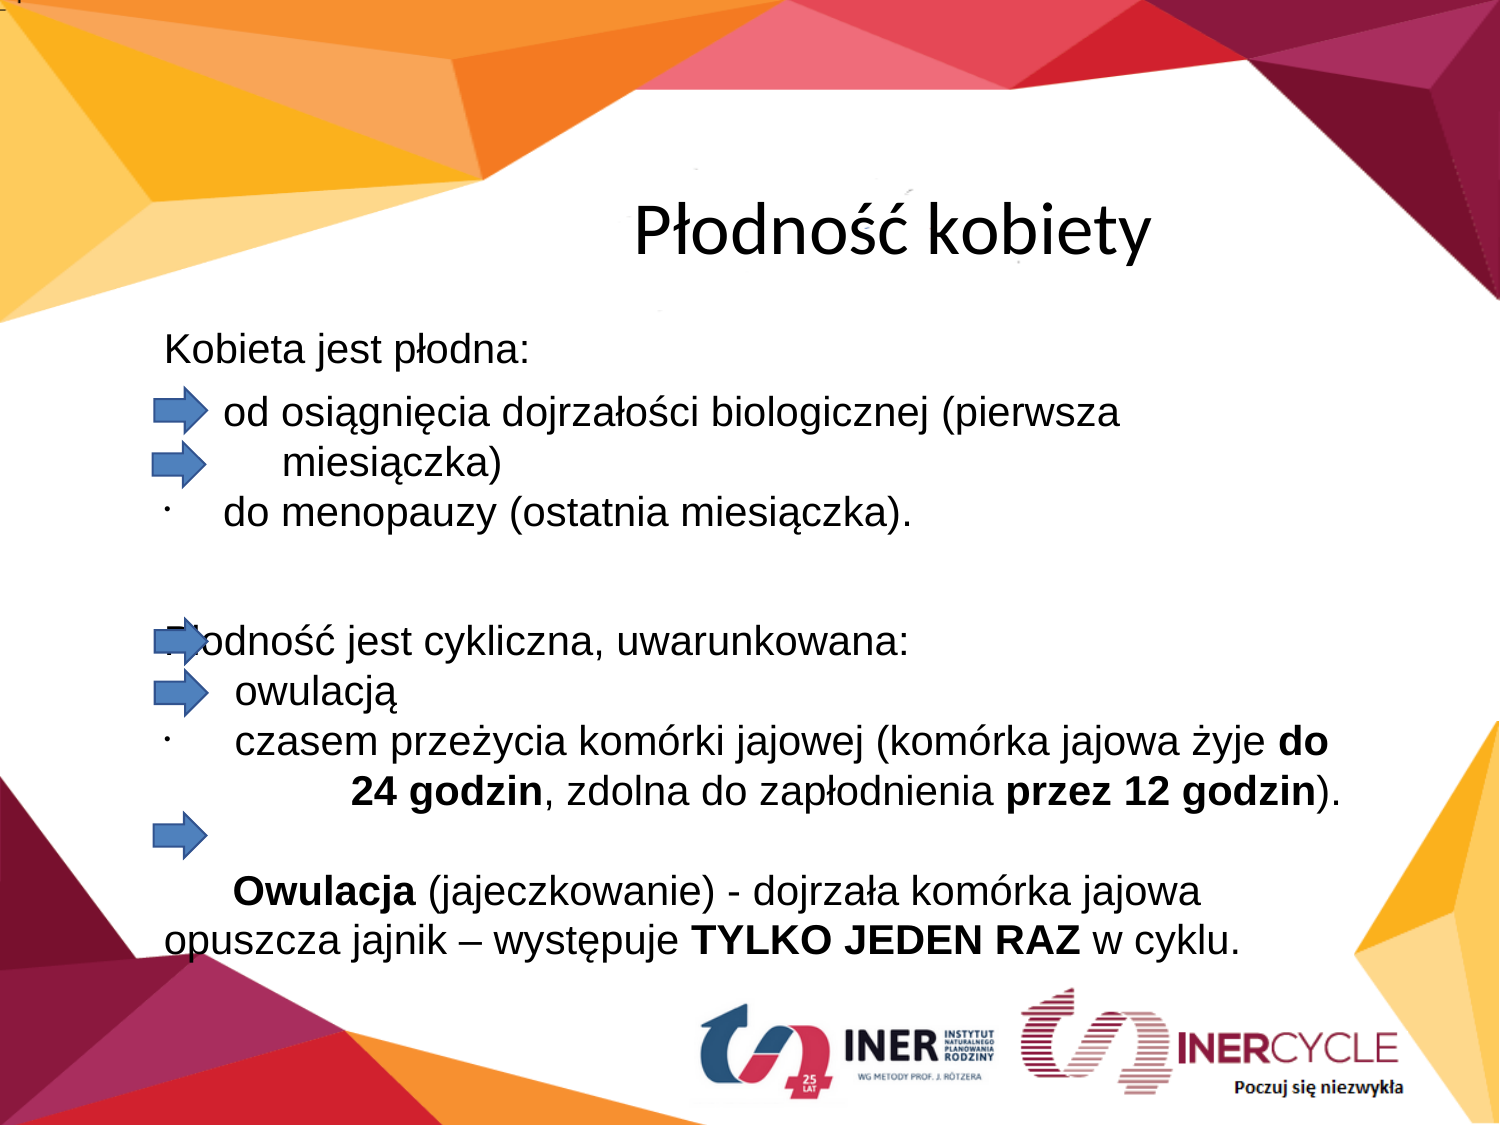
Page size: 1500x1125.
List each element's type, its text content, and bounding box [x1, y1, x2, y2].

picture [687, 990, 1000, 1109]
text_box Płodność kobiety [218, 171, 1500, 268]
text_box [154, 670, 208, 716]
text_box [154, 388, 208, 433]
text_box Kobieta jest płodna: od osiągnięcia dojrzałości biologicznej (pierwsza miesiączka) do menopauzy (ostatnia miesiączka). Płodność jest cykliczna, uwarunkowana: owulacją czasem przeżycia komórki jajowej (komórka jajowa żyje do 24 godzin, zdolna do zapłodnienia przez 12 godzin). Owulacja (jajeczkowanie) - dojrzała komórka jajowa opuszcza jajnik – występuje TYLKO JEDEN RAZ w cyklu. [148, 314, 1366, 974]
text_box [152, 442, 206, 487]
text_box [153, 813, 207, 858]
text_box [154, 619, 208, 664]
